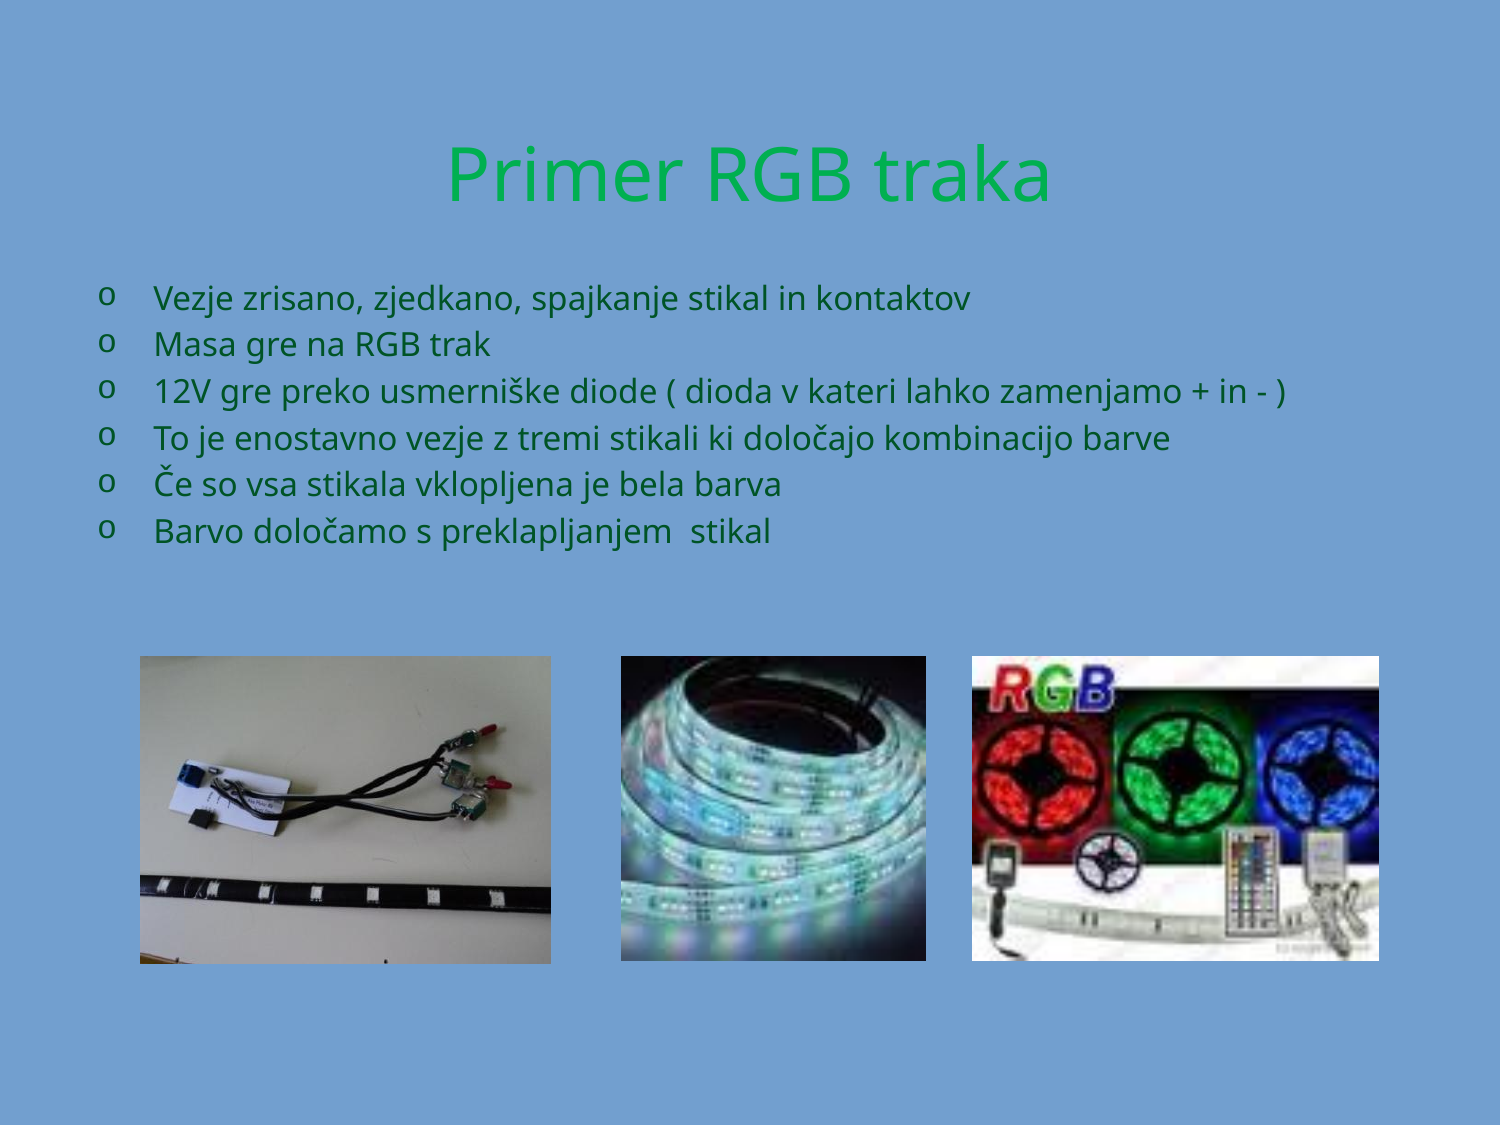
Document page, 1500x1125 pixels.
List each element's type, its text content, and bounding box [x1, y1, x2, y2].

picture [140, 656, 551, 964]
picture [621, 656, 926, 961]
subtitle Vezje zrisano, zjedkano, spajkanje stikal in kontaktov Masa gre na RGB trak 12V gre preko usmerniške diode ( dioda v kateri lahko zamenjamo + in - ) To je enostavno vezje z tremi stikali ki določajo kombinacijo barve Če so vsa stikala vklopljena je bela barva Barvo določamo s preklapljanjem stikal [82, 269, 1430, 1020]
title Primer RGB traka [210, 105, 1289, 237]
picture [972, 656, 1379, 961]
